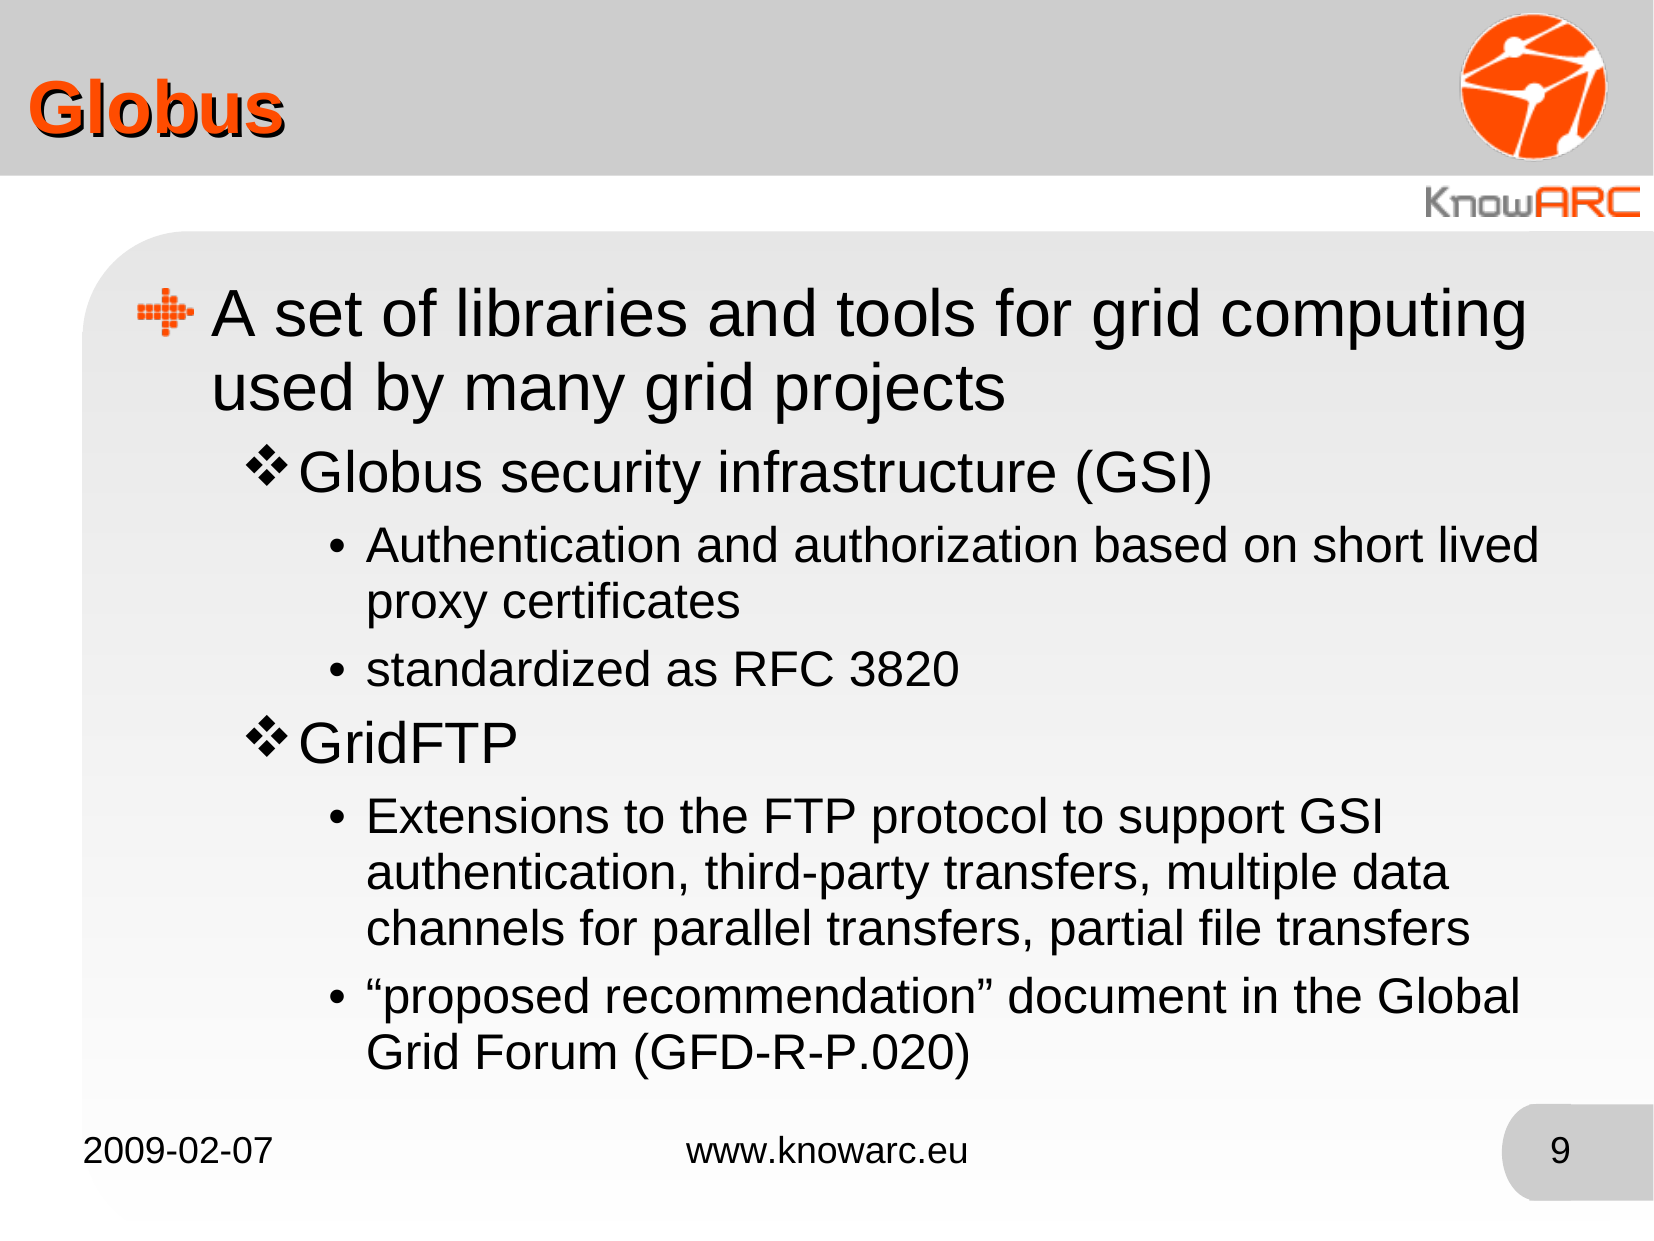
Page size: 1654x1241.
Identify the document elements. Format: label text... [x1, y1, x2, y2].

list A set of libraries and tools for grid computing used by many grid projects Globus security infrastructure (GSI) Authentication and authorization based on short lived proxy certificates standardized as RFC 3820 GridFTP Extensions to the FTP protocol to support GSI authentication, third-party transfers, multiple data channels for parallel transfers, partial file transfers “proposed recommendation” document in the Global Grid Forum (GFD-R-P.020) [137, 275, 1571, 1108]
picture [1426, 13, 1640, 217]
title Globus [27, 0, 1365, 216]
